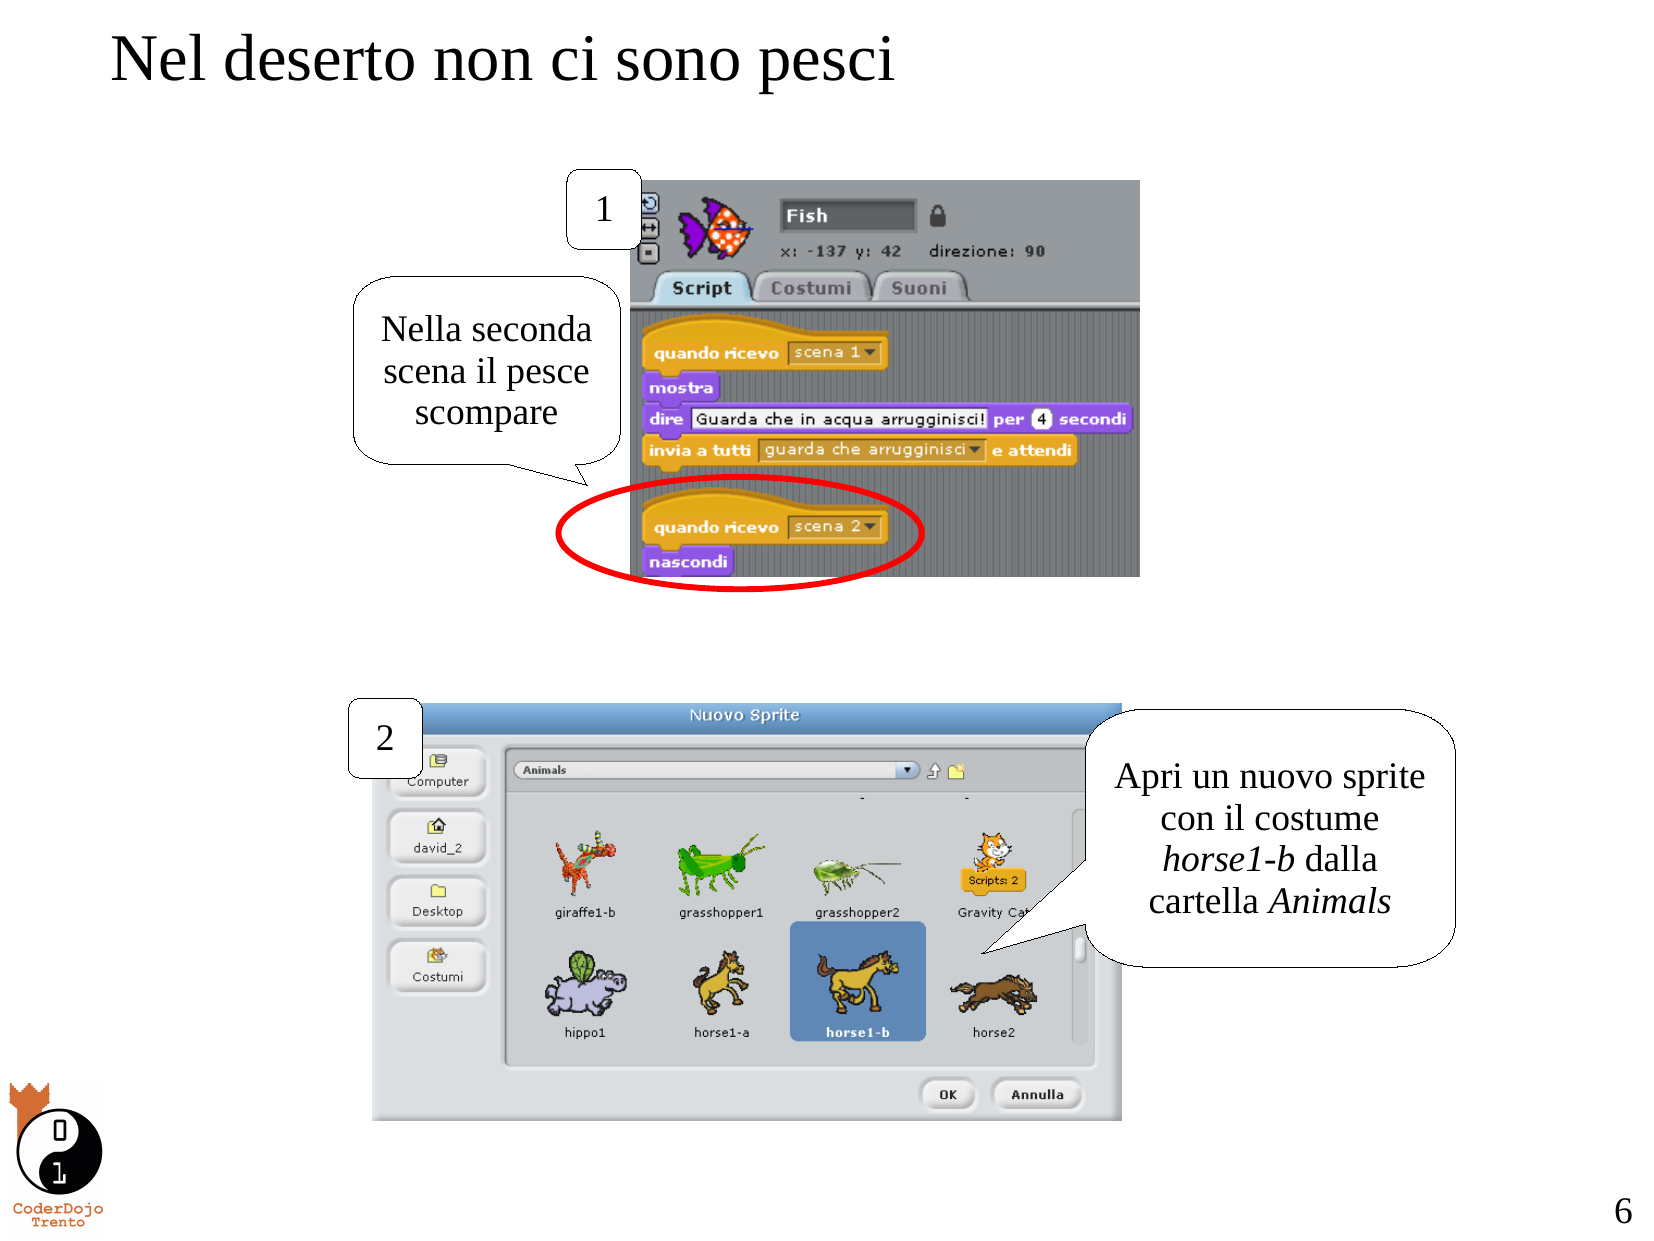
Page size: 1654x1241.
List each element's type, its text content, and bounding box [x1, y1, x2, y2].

text_box Nella seconda scena il pesce scompare [353, 276, 621, 486]
picture [372, 703, 1122, 1121]
text_box 6 [1599, 1183, 1652, 1241]
text_box Apri un nuovo sprite con il costume horse1-b dalla cartella Animals [981, 709, 1456, 968]
picture [630, 480, 918, 577]
text_box 2 [348, 698, 423, 779]
picture [630, 180, 1140, 577]
text_box 1 [566, 169, 642, 250]
text_box Nel deserto non ci sono pesci [95, 13, 912, 103]
picture [9, 1083, 104, 1237]
